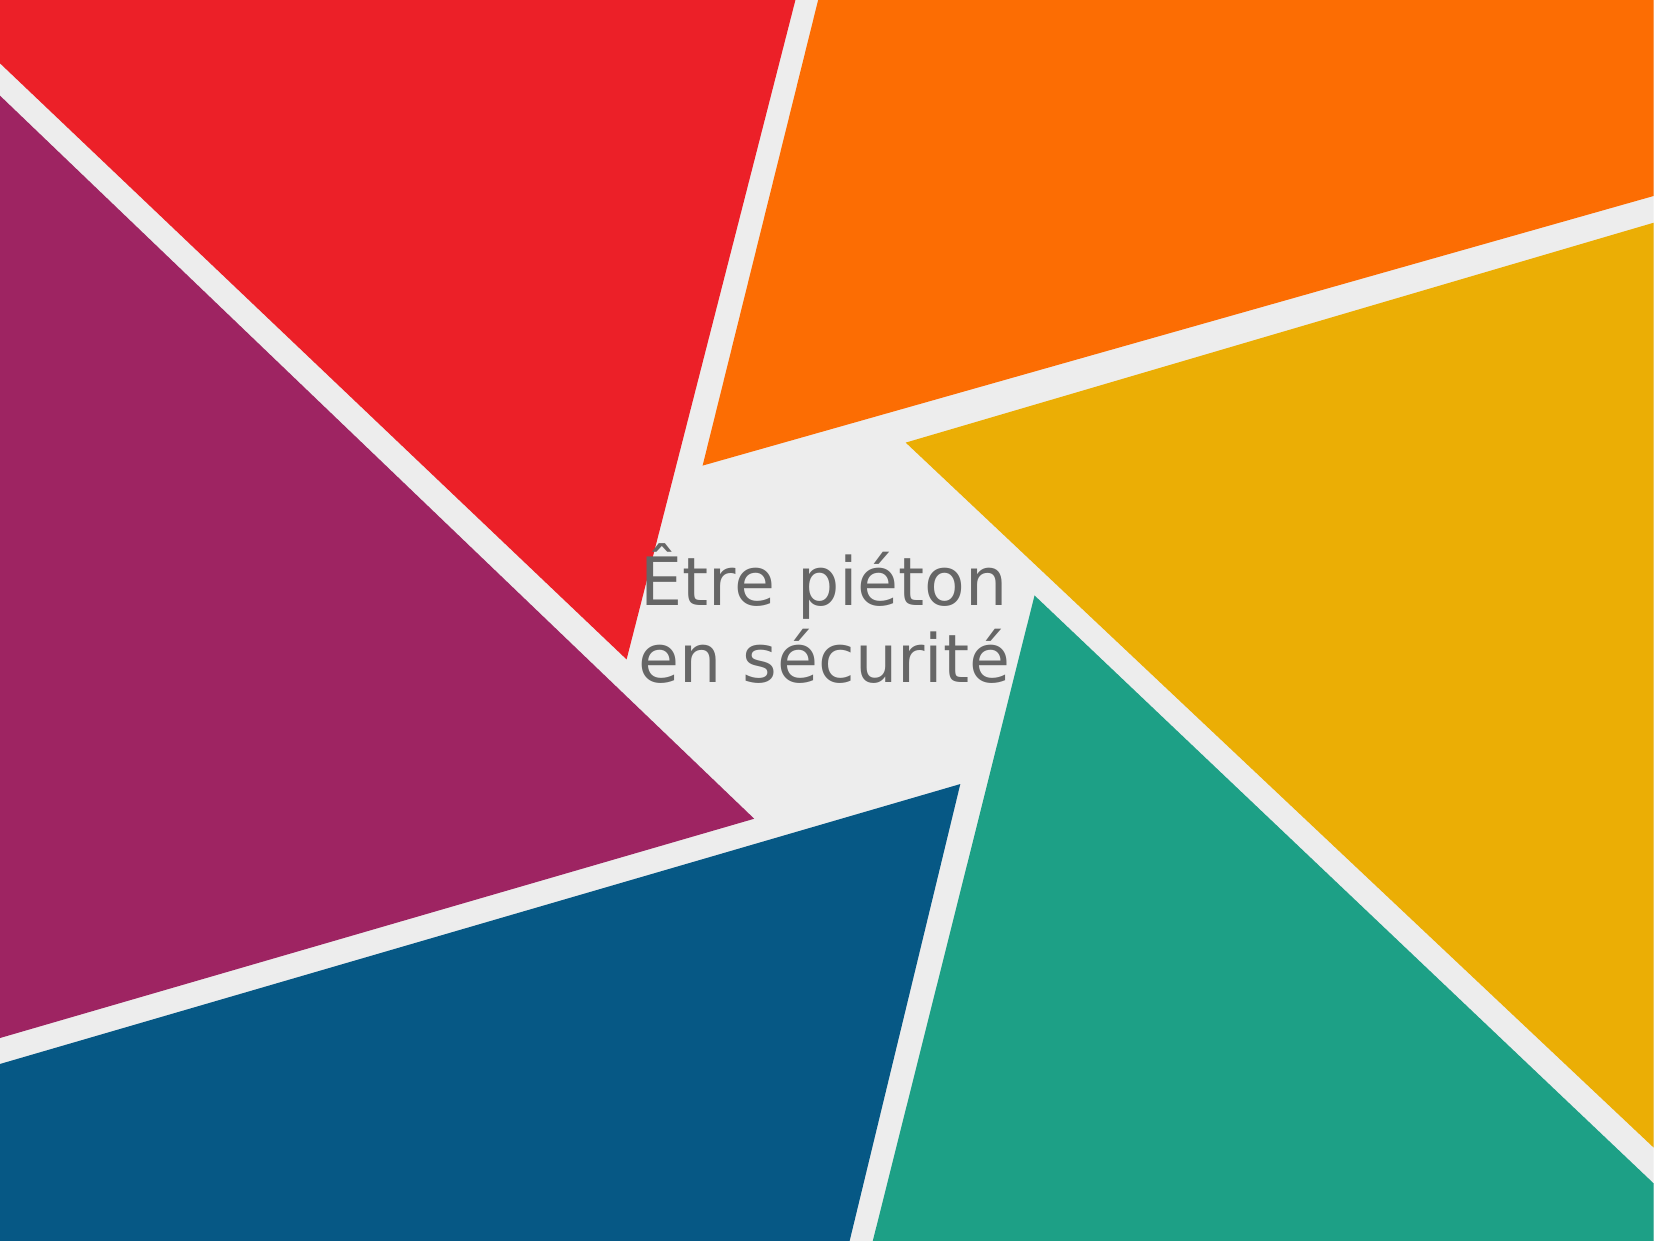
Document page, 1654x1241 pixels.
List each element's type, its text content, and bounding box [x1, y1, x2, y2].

subtitle Être piéton en sécurité [614, 418, 1035, 824]
